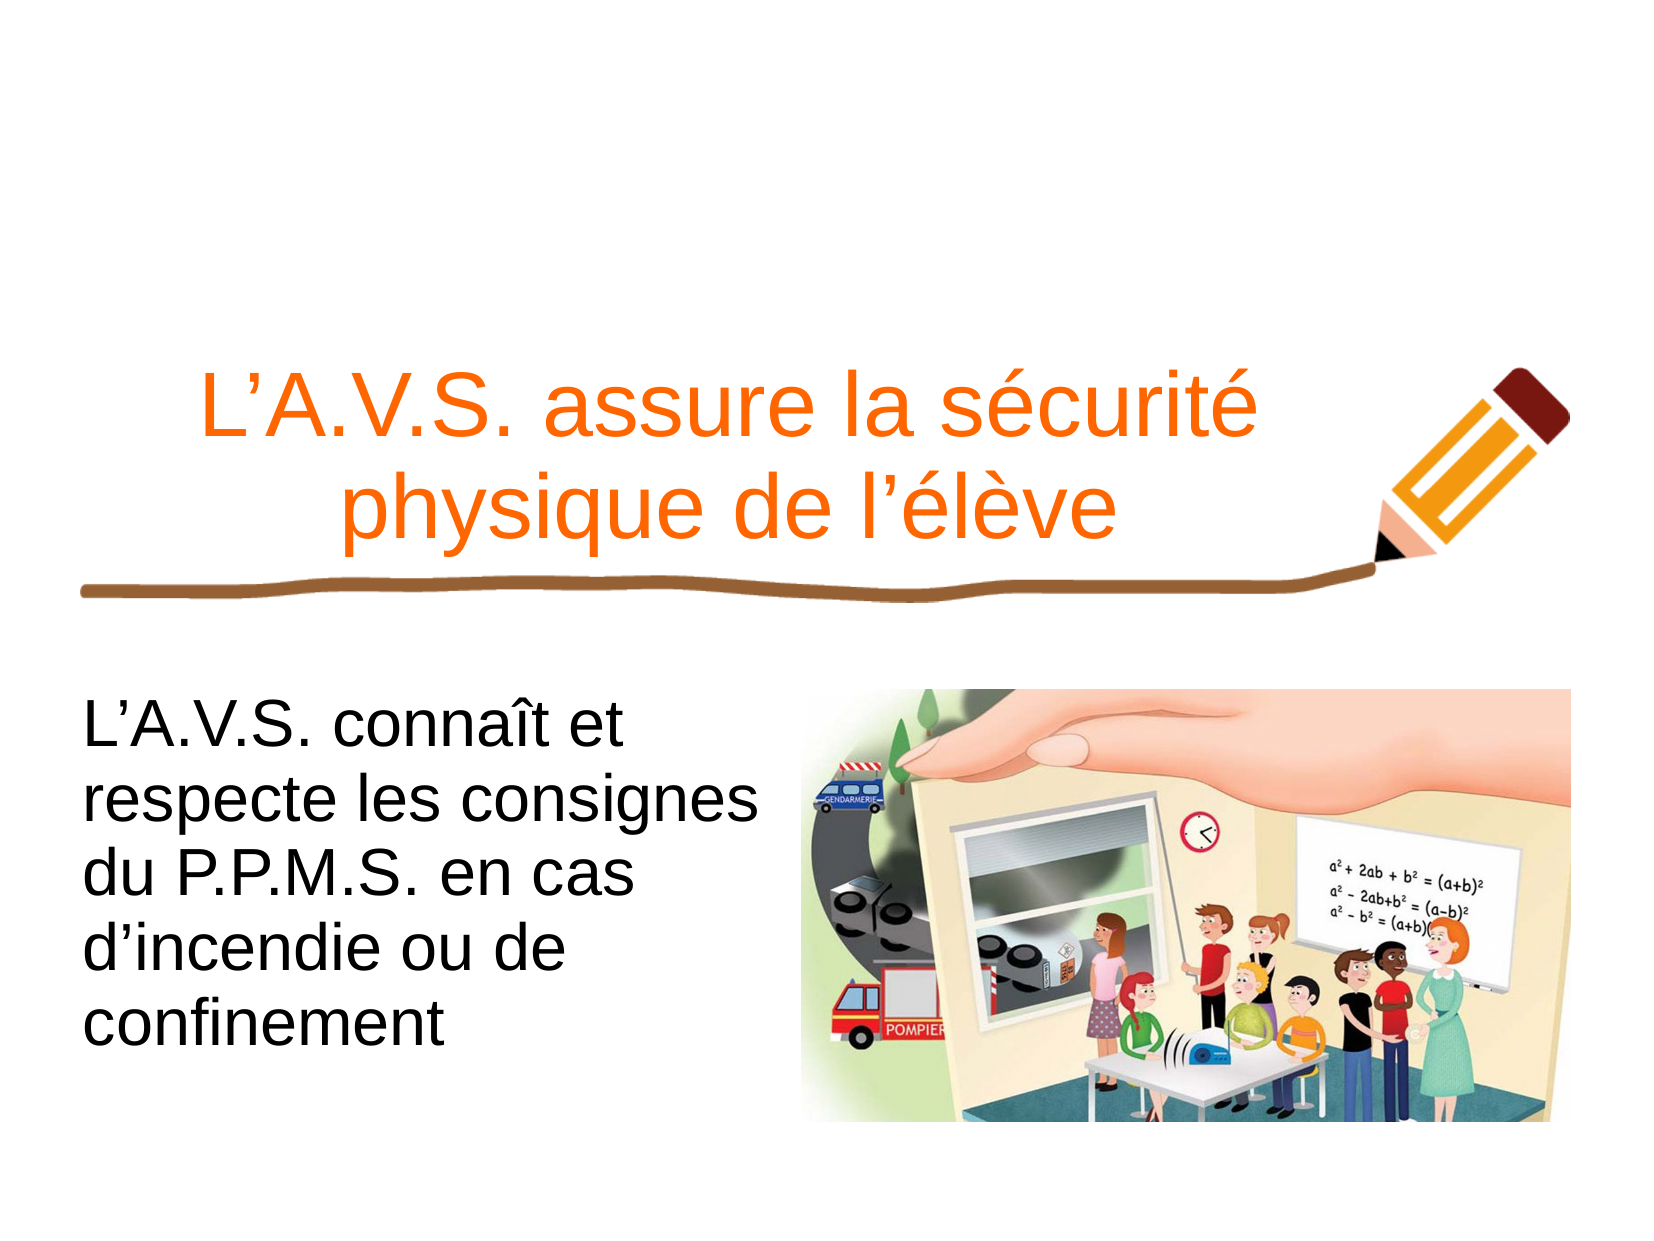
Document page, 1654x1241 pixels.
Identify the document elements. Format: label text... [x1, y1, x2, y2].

picture [801, 689, 1571, 1123]
picture [80, 367, 1570, 603]
title L’A.V.S. assure la sécurité physique de l’élève [82, 352, 1379, 560]
list L’A.V.S. connaît et respecte les consignes du P.P.M.S. en cas d’incendie ou de confinement [82, 685, 809, 1177]
